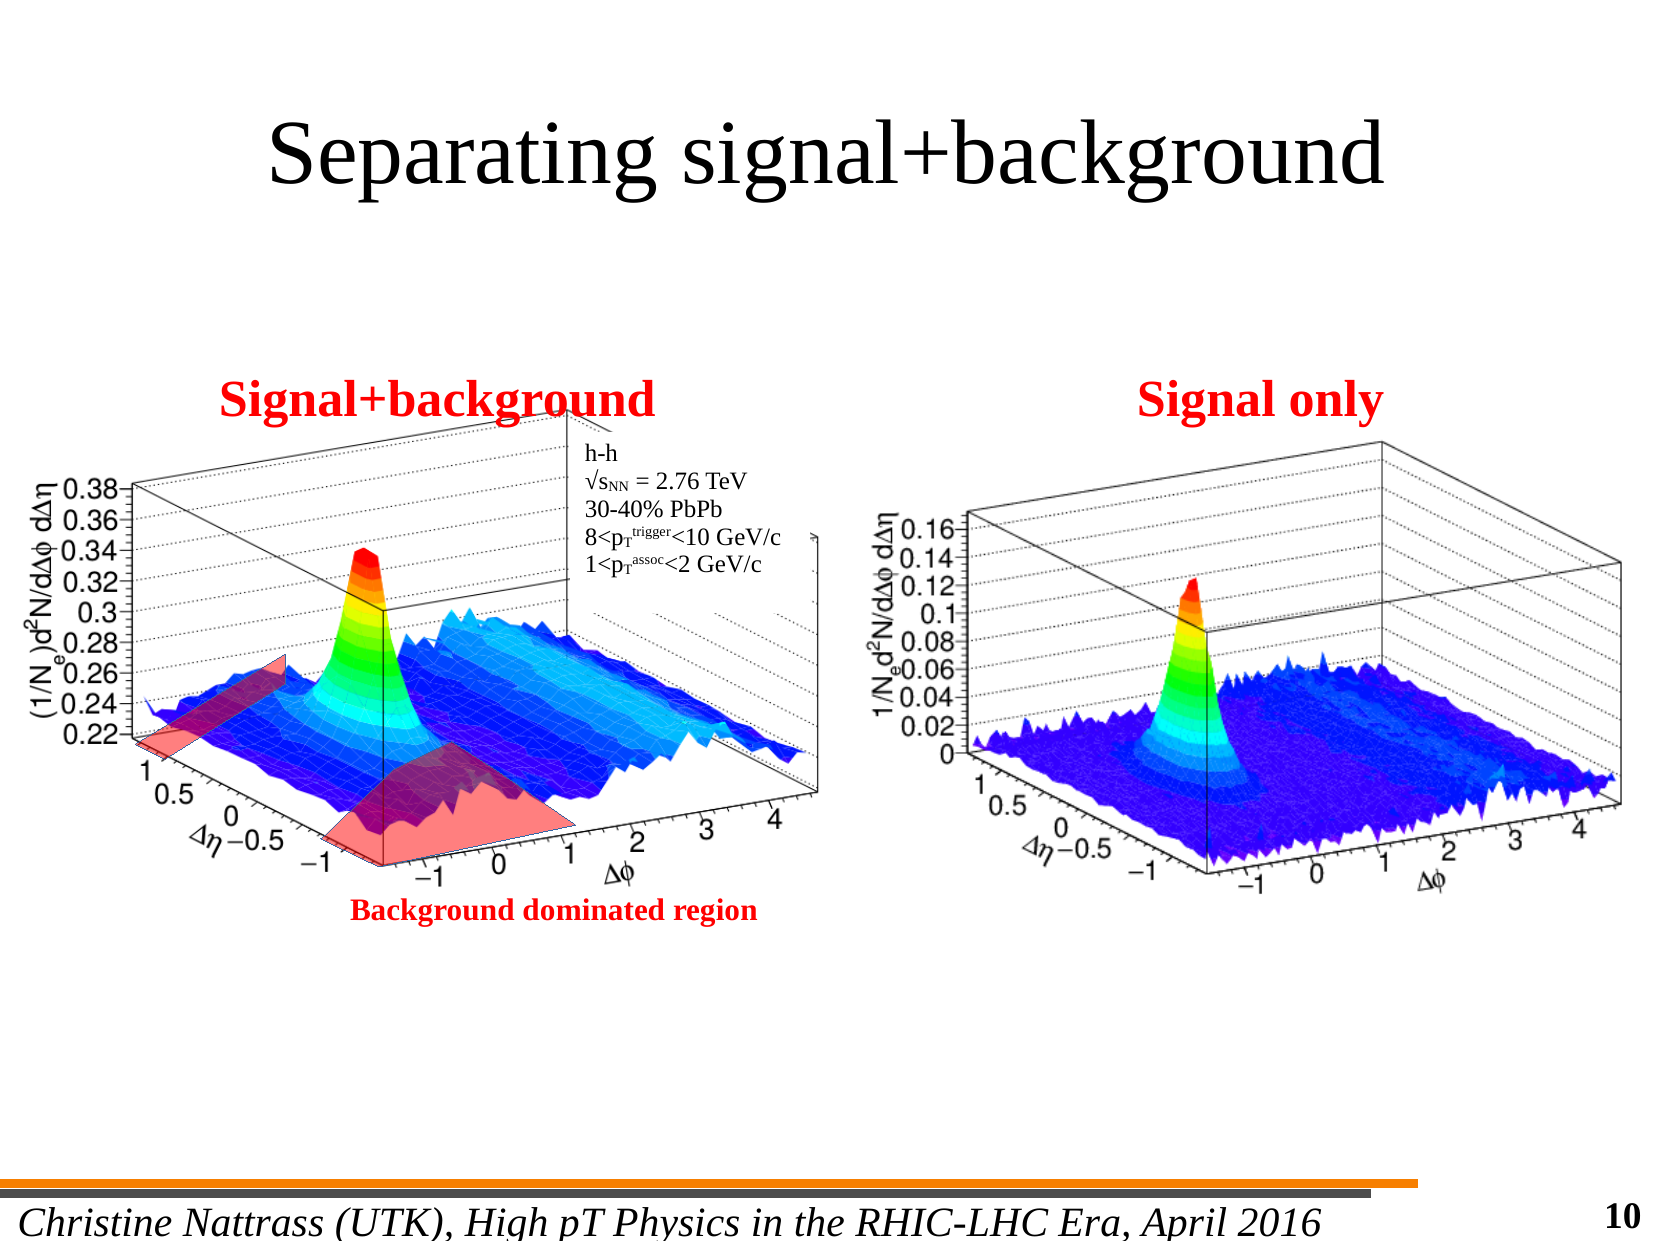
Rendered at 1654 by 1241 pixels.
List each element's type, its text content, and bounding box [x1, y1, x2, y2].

text_box Signal only [1013, 362, 1509, 436]
text_box Signal+background [204, 362, 700, 436]
text_box [135, 654, 286, 760]
text_box Background dominated region [320, 885, 495, 958]
picture [8, 399, 1654, 1231]
text_box h-h √sNN = 2.76 TeV 30-40% PbPb 8<pTtrigger<10 GeV/c 1<pTassoc<2 GeV/c [570, 432, 811, 614]
title Separating signal+background [82, 49, 1571, 257]
text_box [320, 741, 576, 867]
